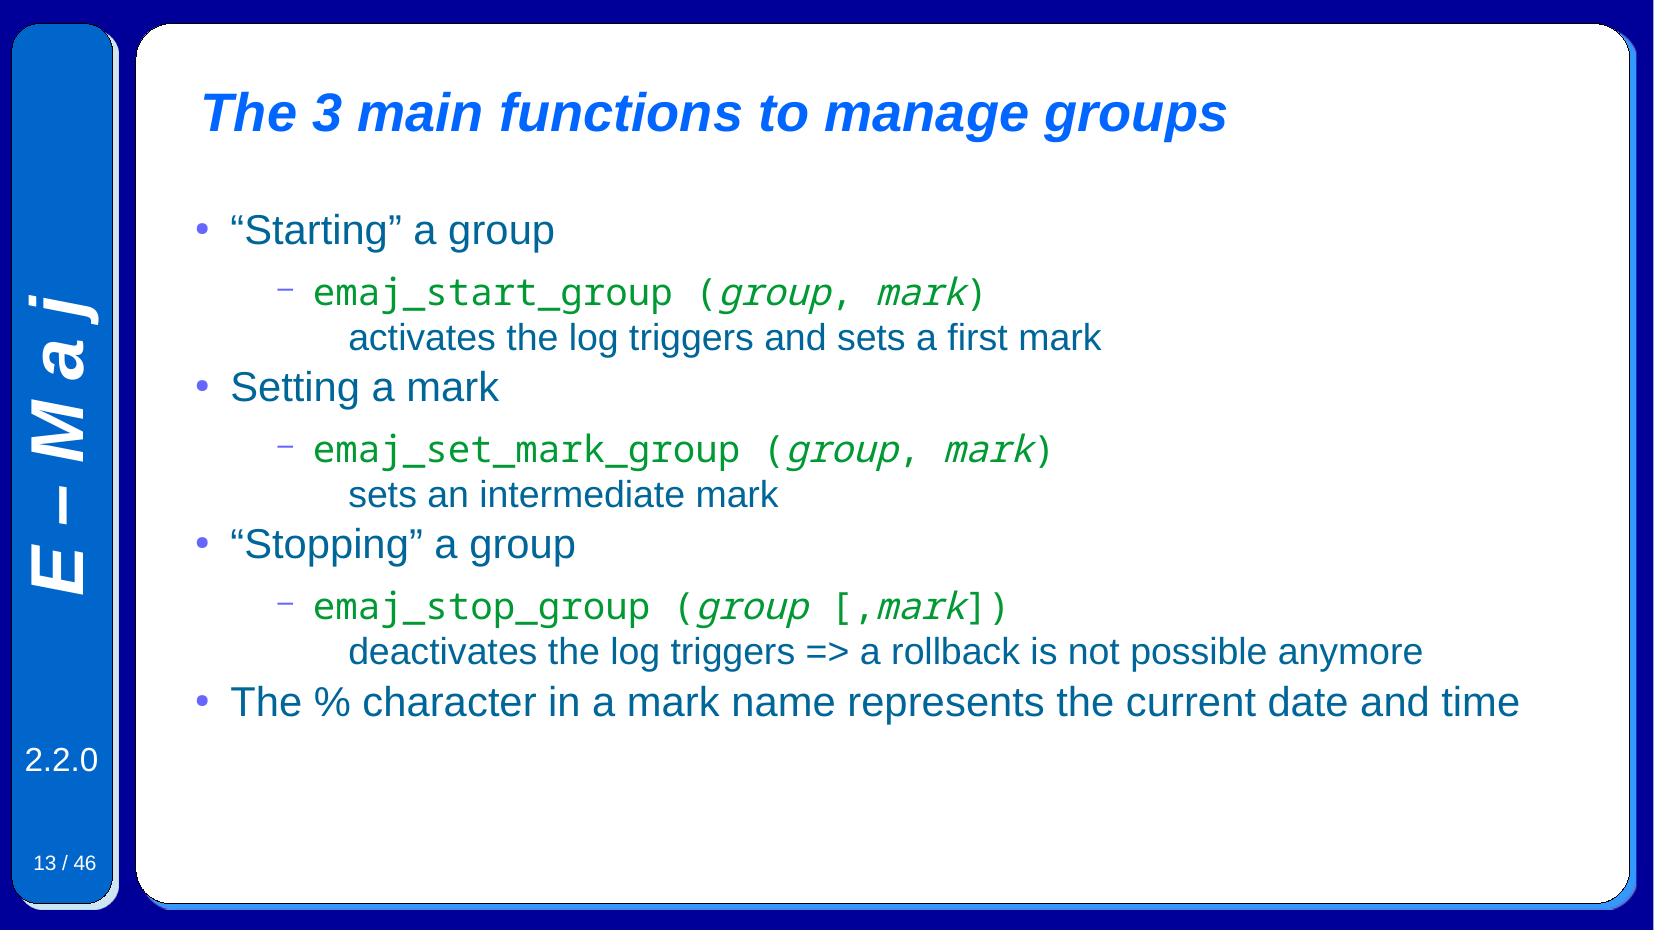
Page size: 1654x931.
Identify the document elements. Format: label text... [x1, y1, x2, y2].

title The 3 main functions to manage groups [200, 34, 1575, 191]
list “Starting” a group emaj_start_group (group, mark) activates the log triggers and sets a first mark Setting a mark emaj_set_mark_group (group, mark) sets an intermediate mark “Stopping” a group emaj_stop_group (group [,mark]) deactivates the log triggers => a rollback is not possible anymore The % character in a mark name represents the current date and time [177, 206, 1587, 854]
